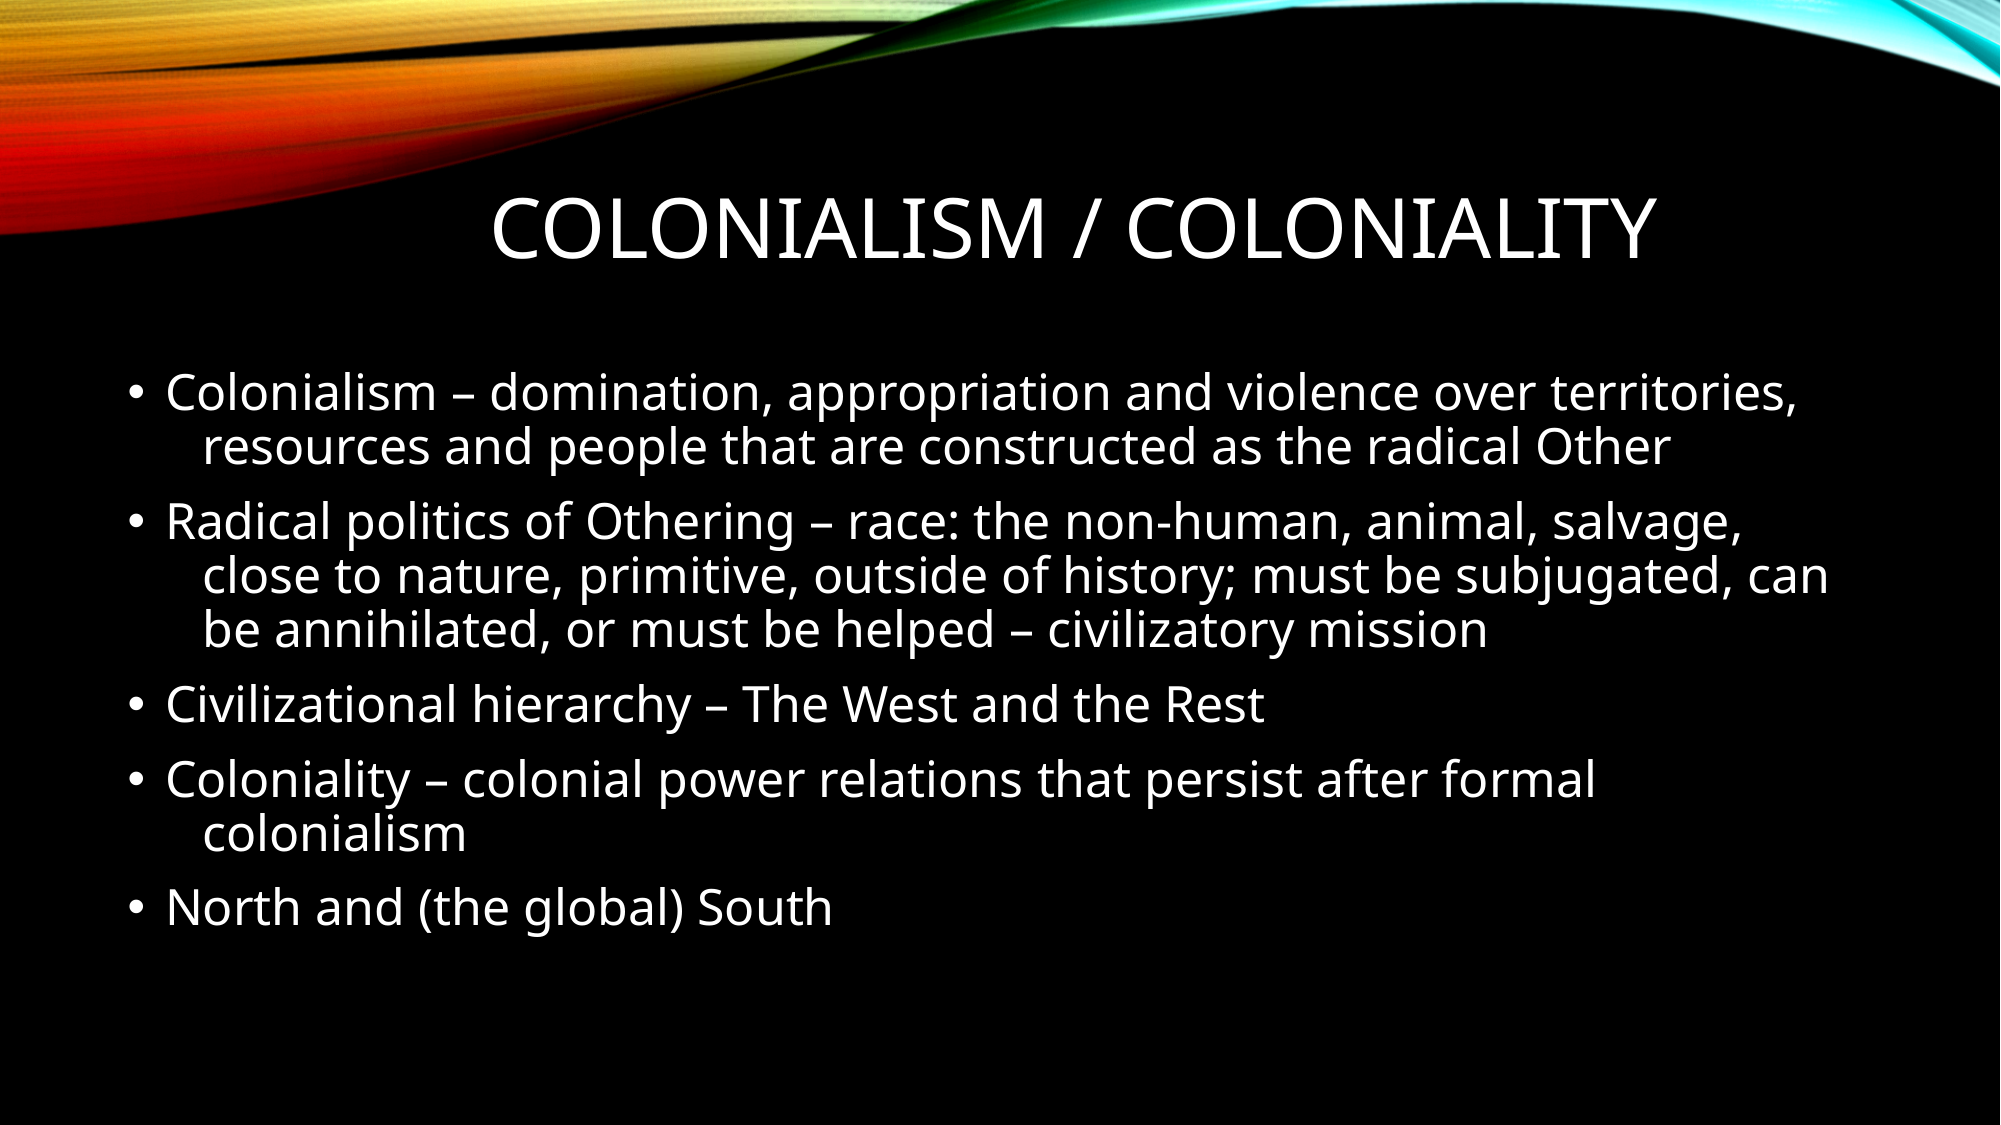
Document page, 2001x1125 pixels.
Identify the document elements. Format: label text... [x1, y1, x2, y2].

title Colonialism / Coloniality [474, 125, 1888, 338]
list Colonialism – domination, appropriation and violence over territories, resources and people that are constructed as the radical Other Radical politics of Othering – race: the non-human, animal, salvage, close to nature, primitive, outside of history; must be subjugated, can be annihilated, or must be helped – civilizatory mission Civilizational hierarchy – The West and the Rest Coloniality – colonial power relations that persist after formal colonialism North and (the global) South [112, 360, 1888, 1021]
